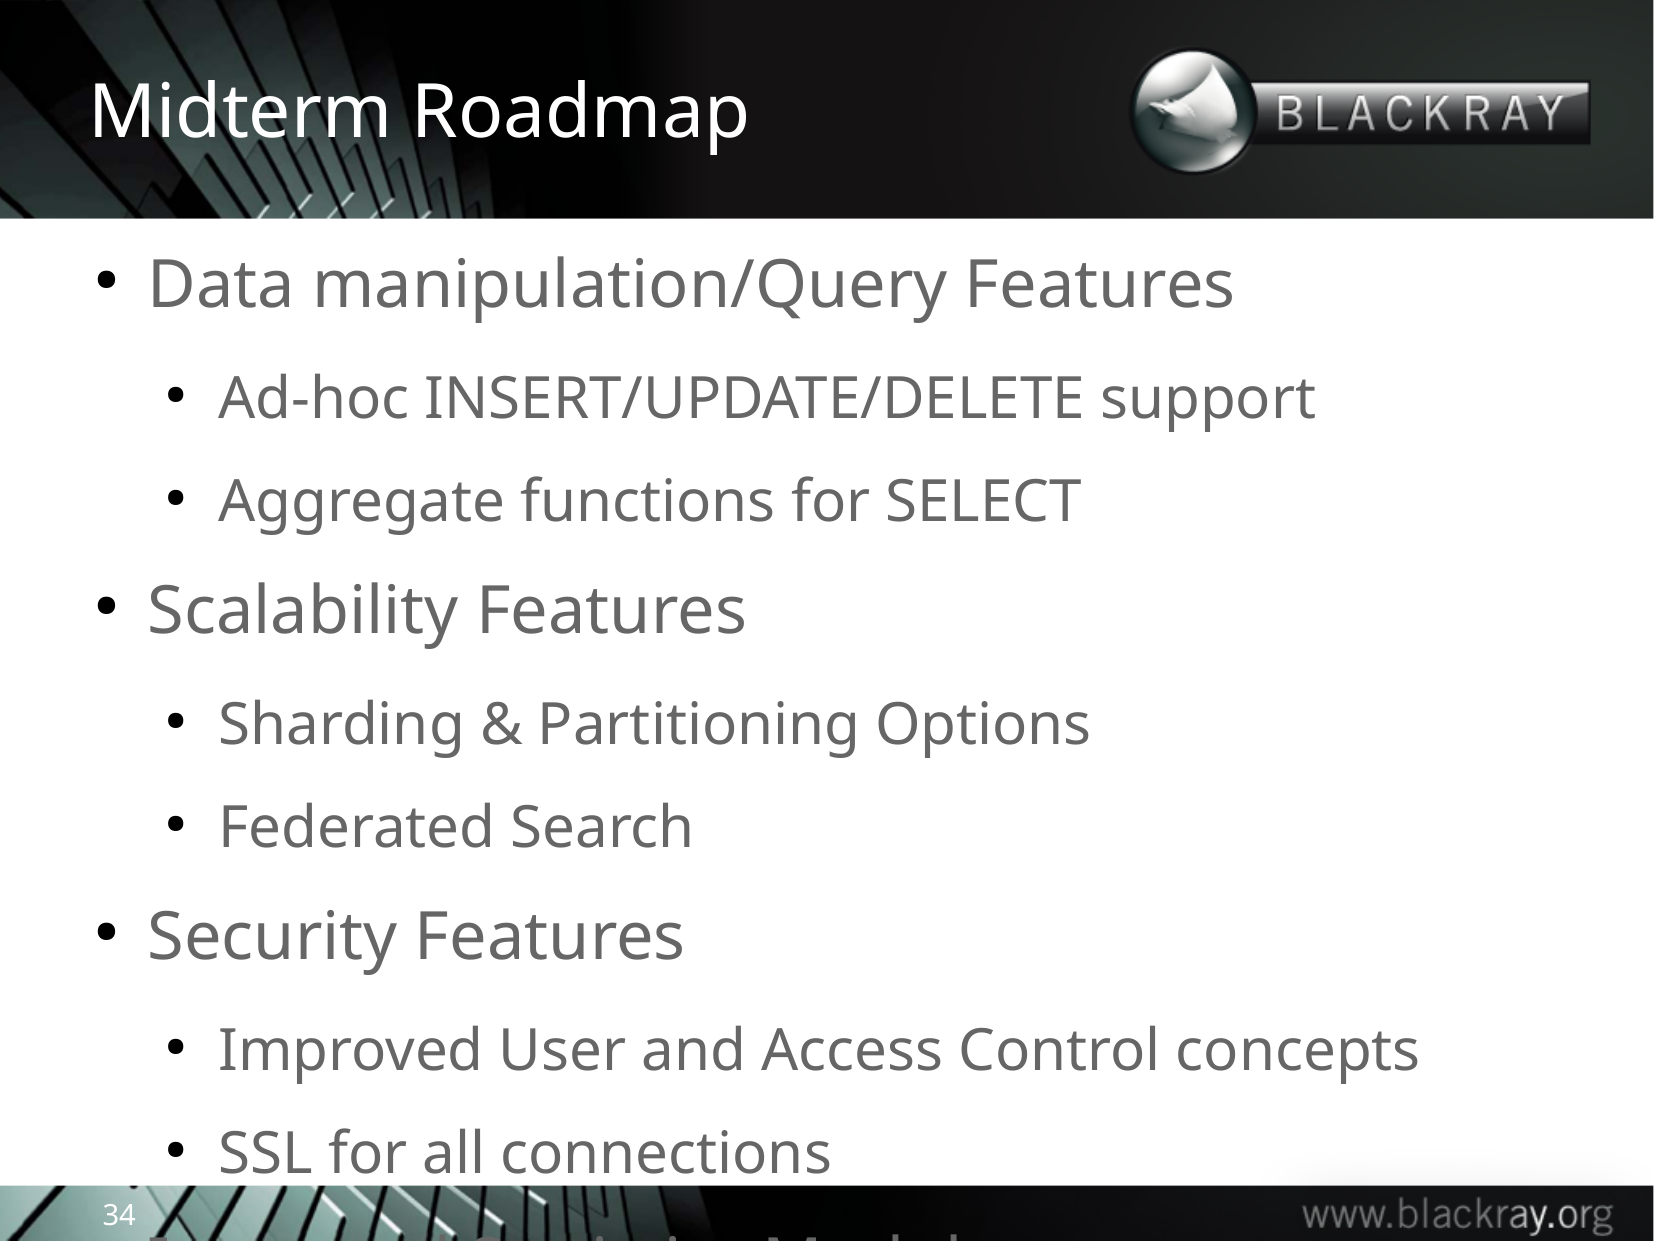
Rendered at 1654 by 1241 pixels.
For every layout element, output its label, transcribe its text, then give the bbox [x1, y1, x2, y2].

title Midterm Roadmap [88, 46, 1577, 170]
list Data manipulation/Query Features Ad-hoc INSERT/UPDATE/DELETE support Aggregate functions for SELECT Scalability Features Sharding & Partitioning Options Federated Search Security Features Improved User and Access Control concepts SSL for all connections Improved Statistics Module [76, 236, 1625, 1182]
picture [0, 0, 1654, 1241]
